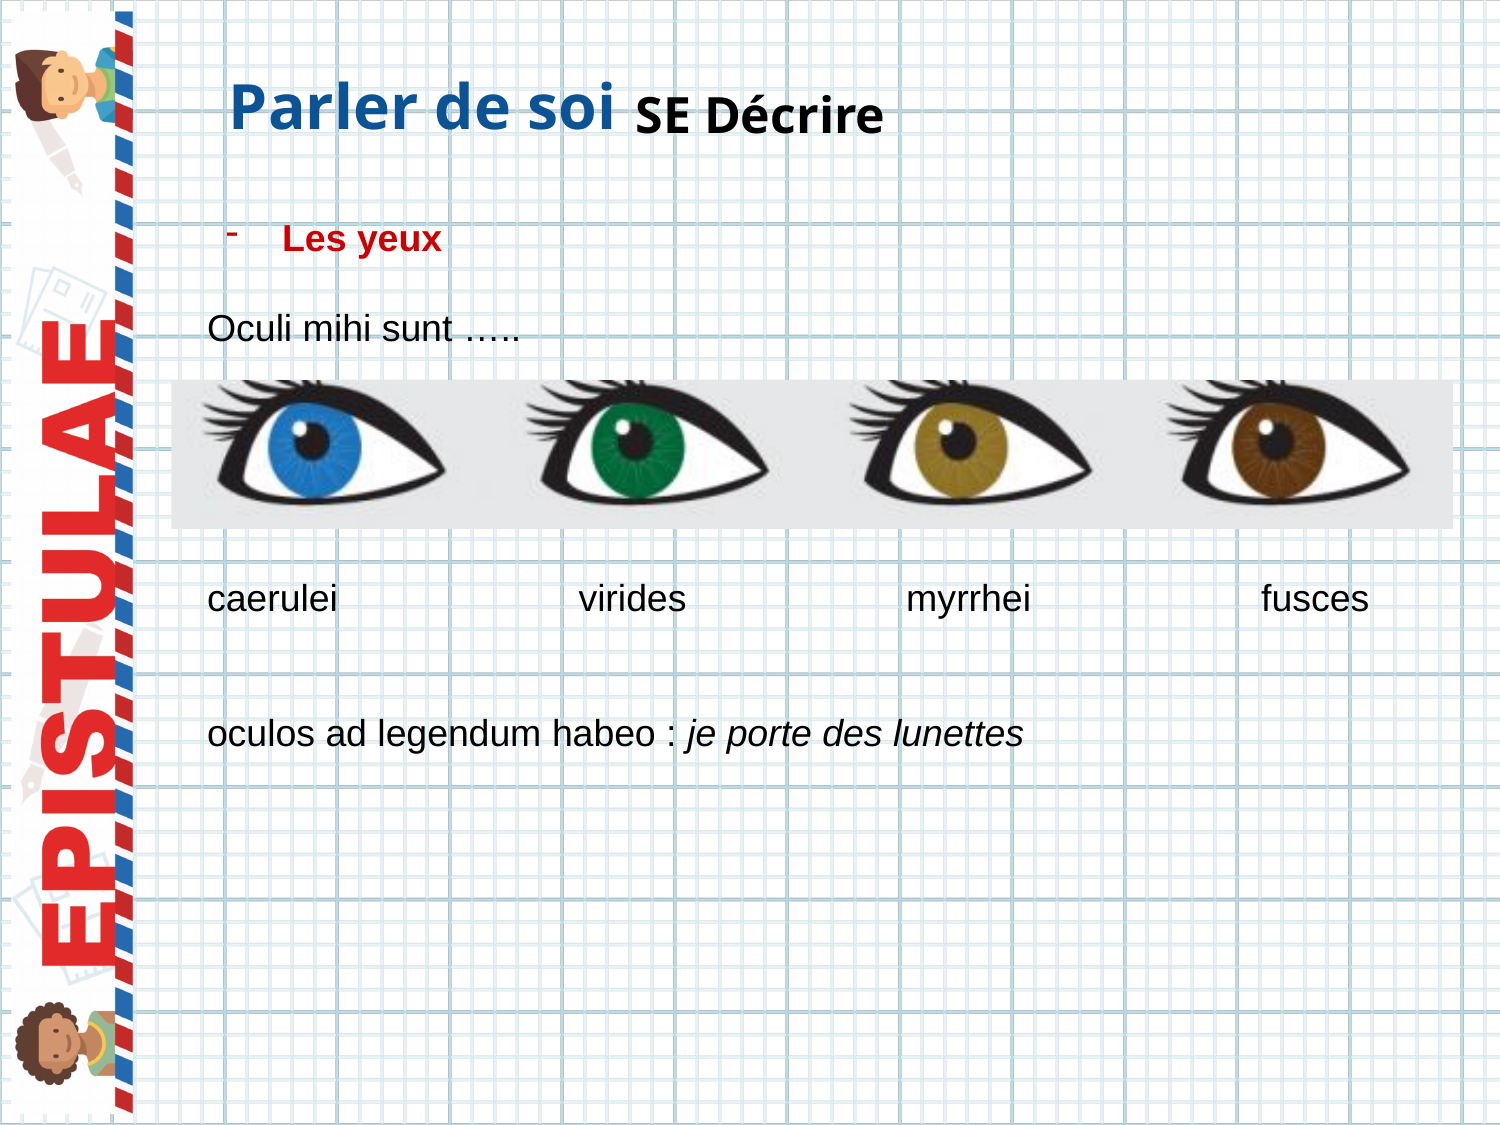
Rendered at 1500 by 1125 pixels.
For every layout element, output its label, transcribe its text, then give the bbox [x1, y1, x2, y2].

text_box Les yeux Oculi mihi sunt ….. caerulei virides myrrhei fusces oculos ad legendum habeo : je porte des lunettes [192, 529, 1389, 889]
text_box SE Décrire [620, 68, 1500, 216]
text_box Parler de soi [213, 51, 1110, 199]
picture [0, 0, 1500, 1125]
text_box Les yeux Oculi mihi sunt ….. caerulei virides myrrhei fusces oculos ad legendum habeo : je porte des lunettes [192, 199, 1389, 380]
